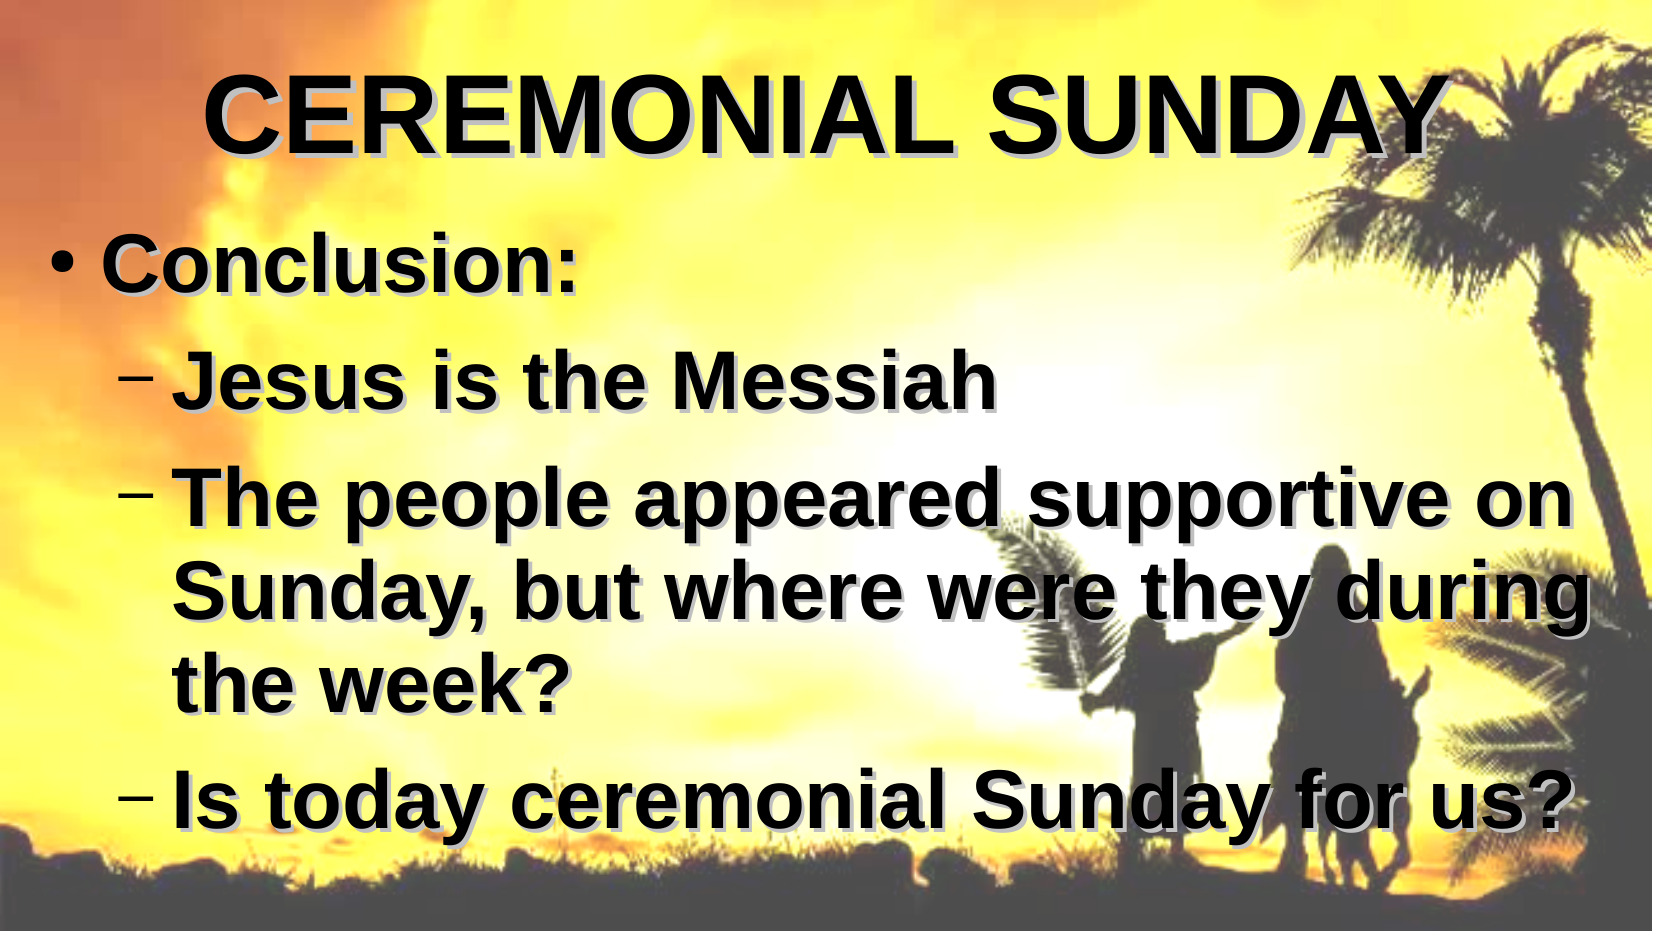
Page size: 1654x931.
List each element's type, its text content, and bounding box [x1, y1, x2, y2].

picture [0, 0, 1652, 931]
list Conclusion: Jesus is the Messiah The people appeared supportive on Sunday, but where were they during the week? Is today ceremonial Sunday for us? [30, 217, 1636, 916]
title CEREMONIAL SUNDAY [82, 37, 1571, 193]
